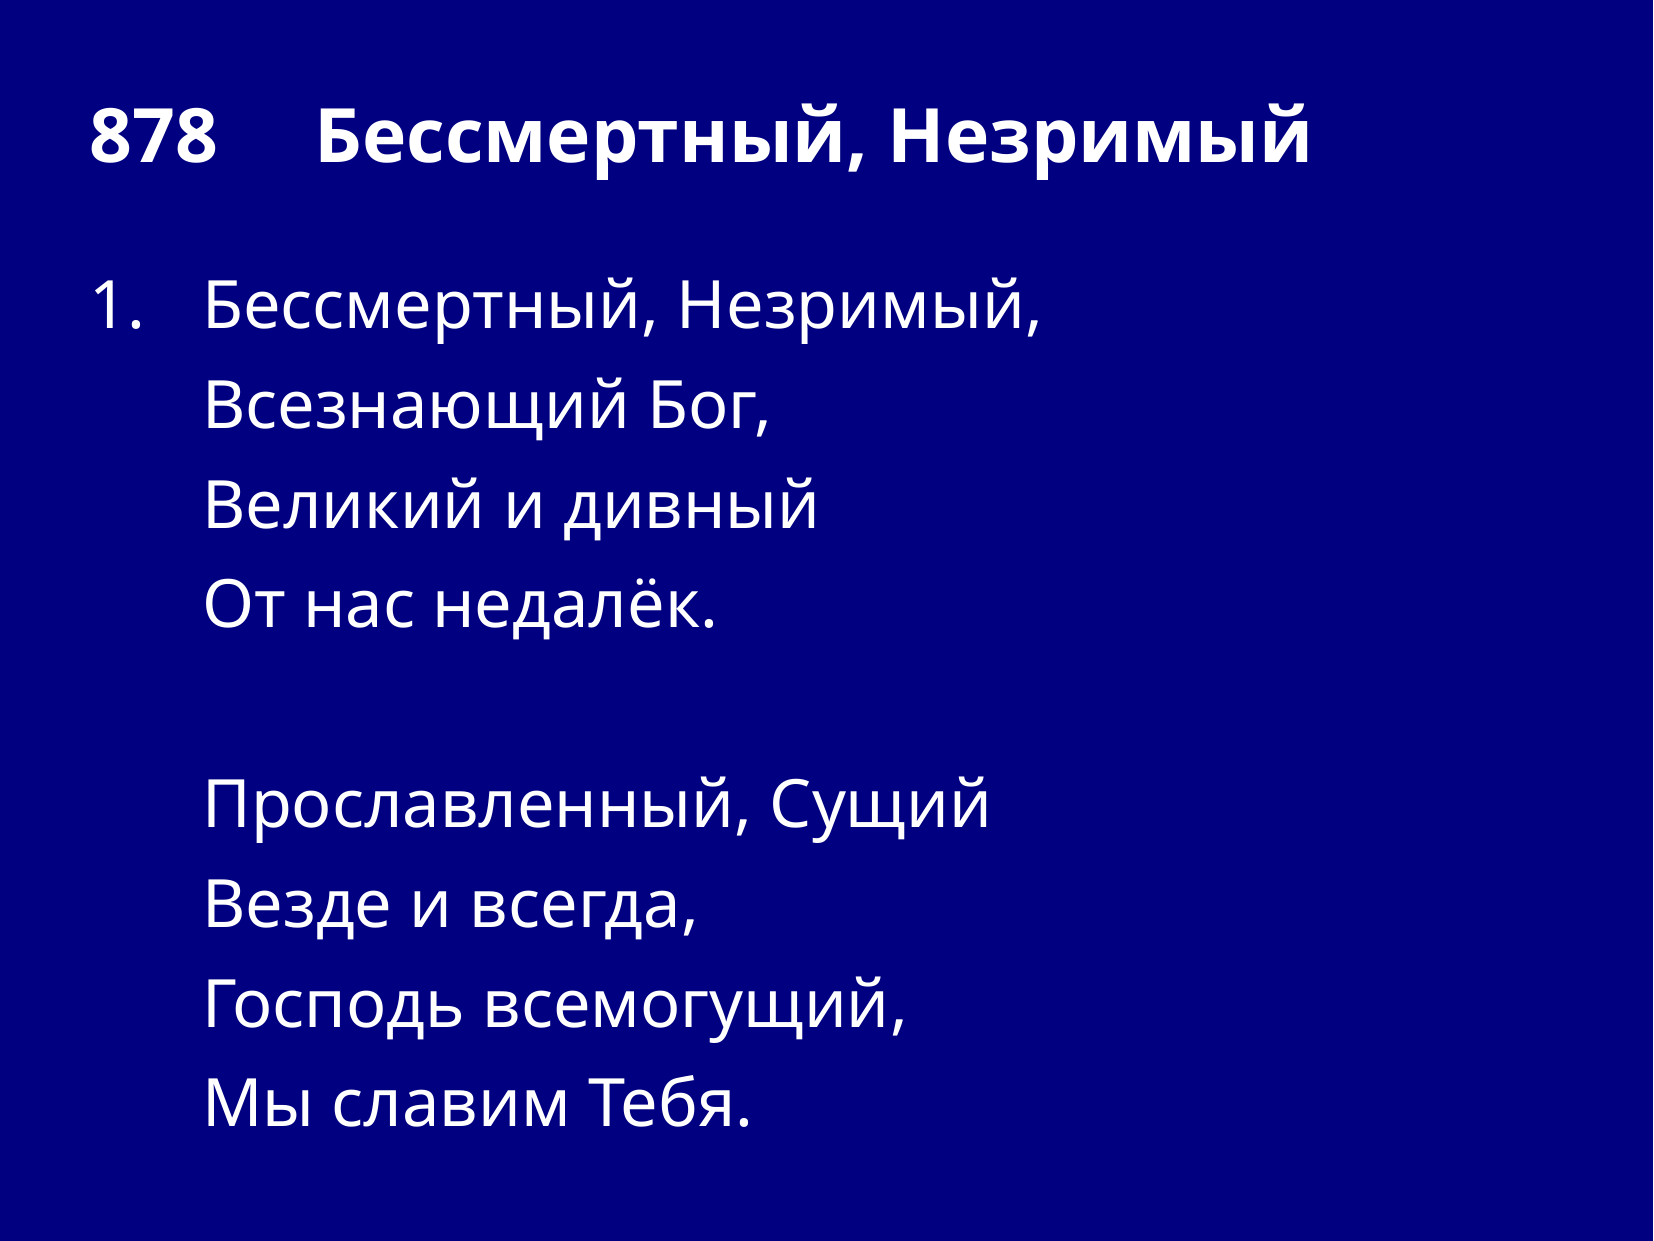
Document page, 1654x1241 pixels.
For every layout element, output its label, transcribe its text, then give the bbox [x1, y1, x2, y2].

text_box 1. Бессмертный, Незримый, Всезнающий Бог, Великий и дивный От нас недалёк. Прославленный, Сущий Везде и всегда, Господь всемогущий, Мы славим Тебя. [75, 188, 1576, 1163]
text_box 878 Бессмертный, Незримый [75, 75, 1576, 188]
